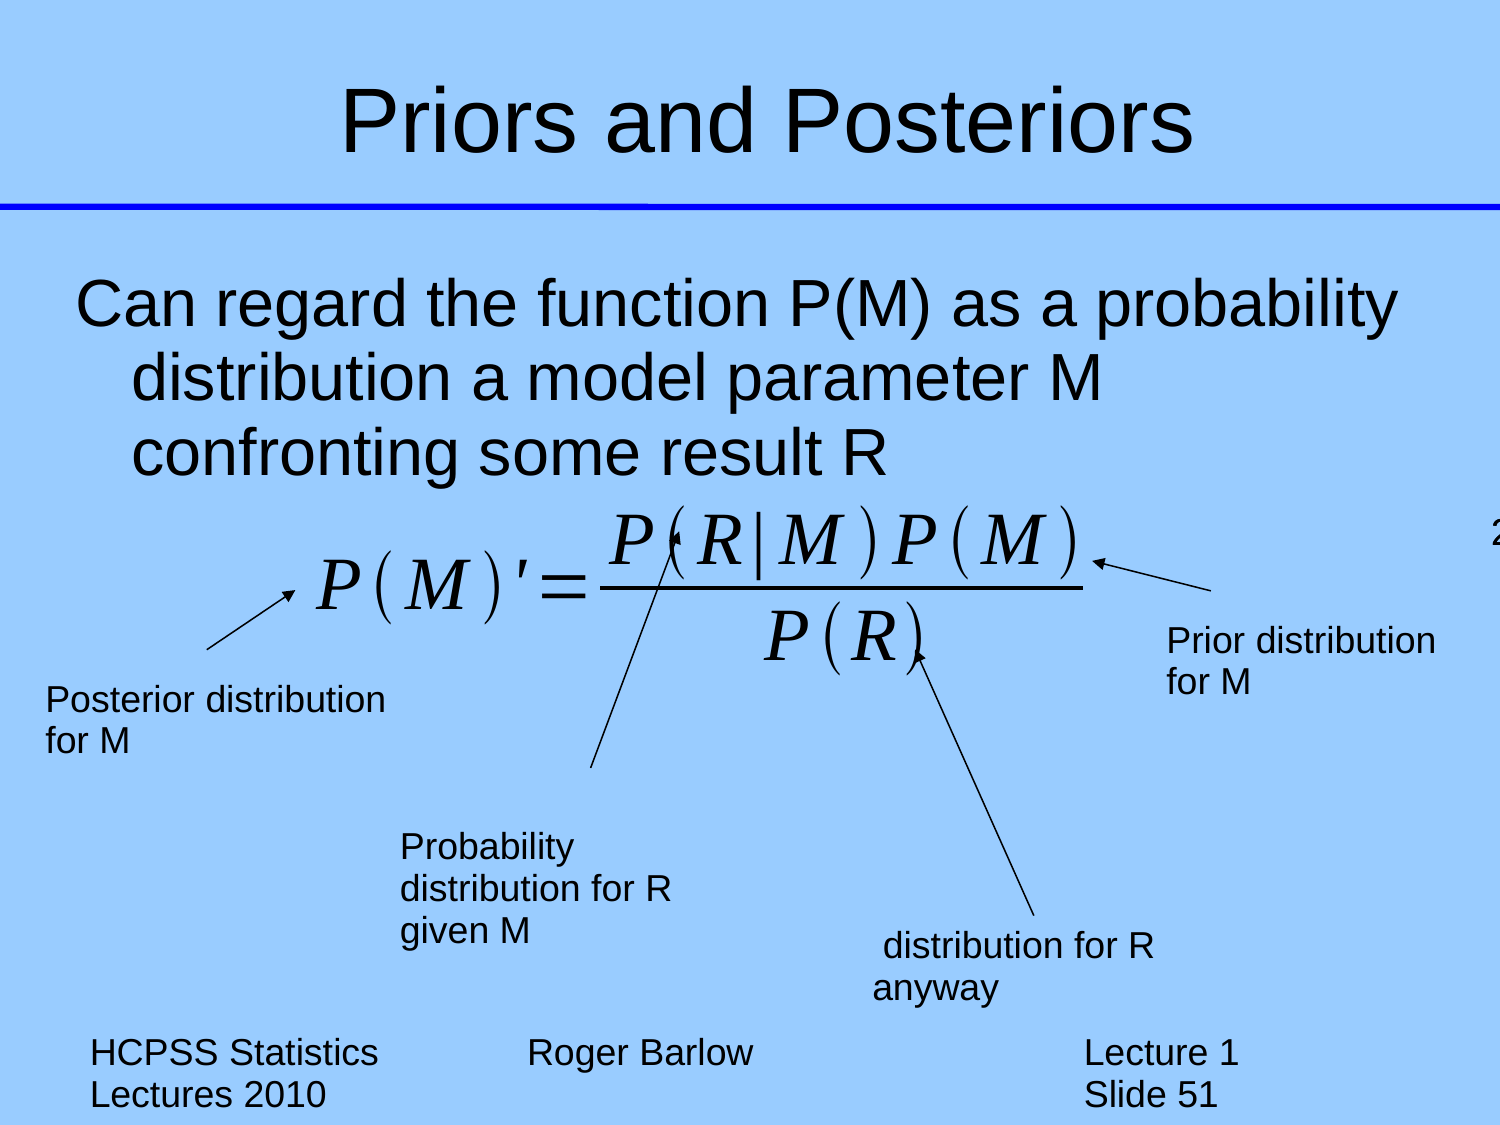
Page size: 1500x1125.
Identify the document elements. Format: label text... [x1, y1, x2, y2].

list Can regard the function P(M) as a probability distribution a model parameter M confronting some result R [75, 262, 1426, 1006]
title Priors and Posteriors [118, 59, 1418, 178]
text_box 2.30 [1476, 502, 1500, 559]
list Can regard the function P(M) as a probability distribution a model parameter M confronting some result R [75, 680, 1032, 1006]
text_box Prior distribution for M [1151, 609, 1477, 709]
text_box distribution for R anyway [857, 915, 1241, 1015]
text_box Posterior distribution for M [30, 668, 414, 768]
chart [303, 497, 1093, 680]
text_box Probability distribution for R given M [385, 816, 768, 958]
